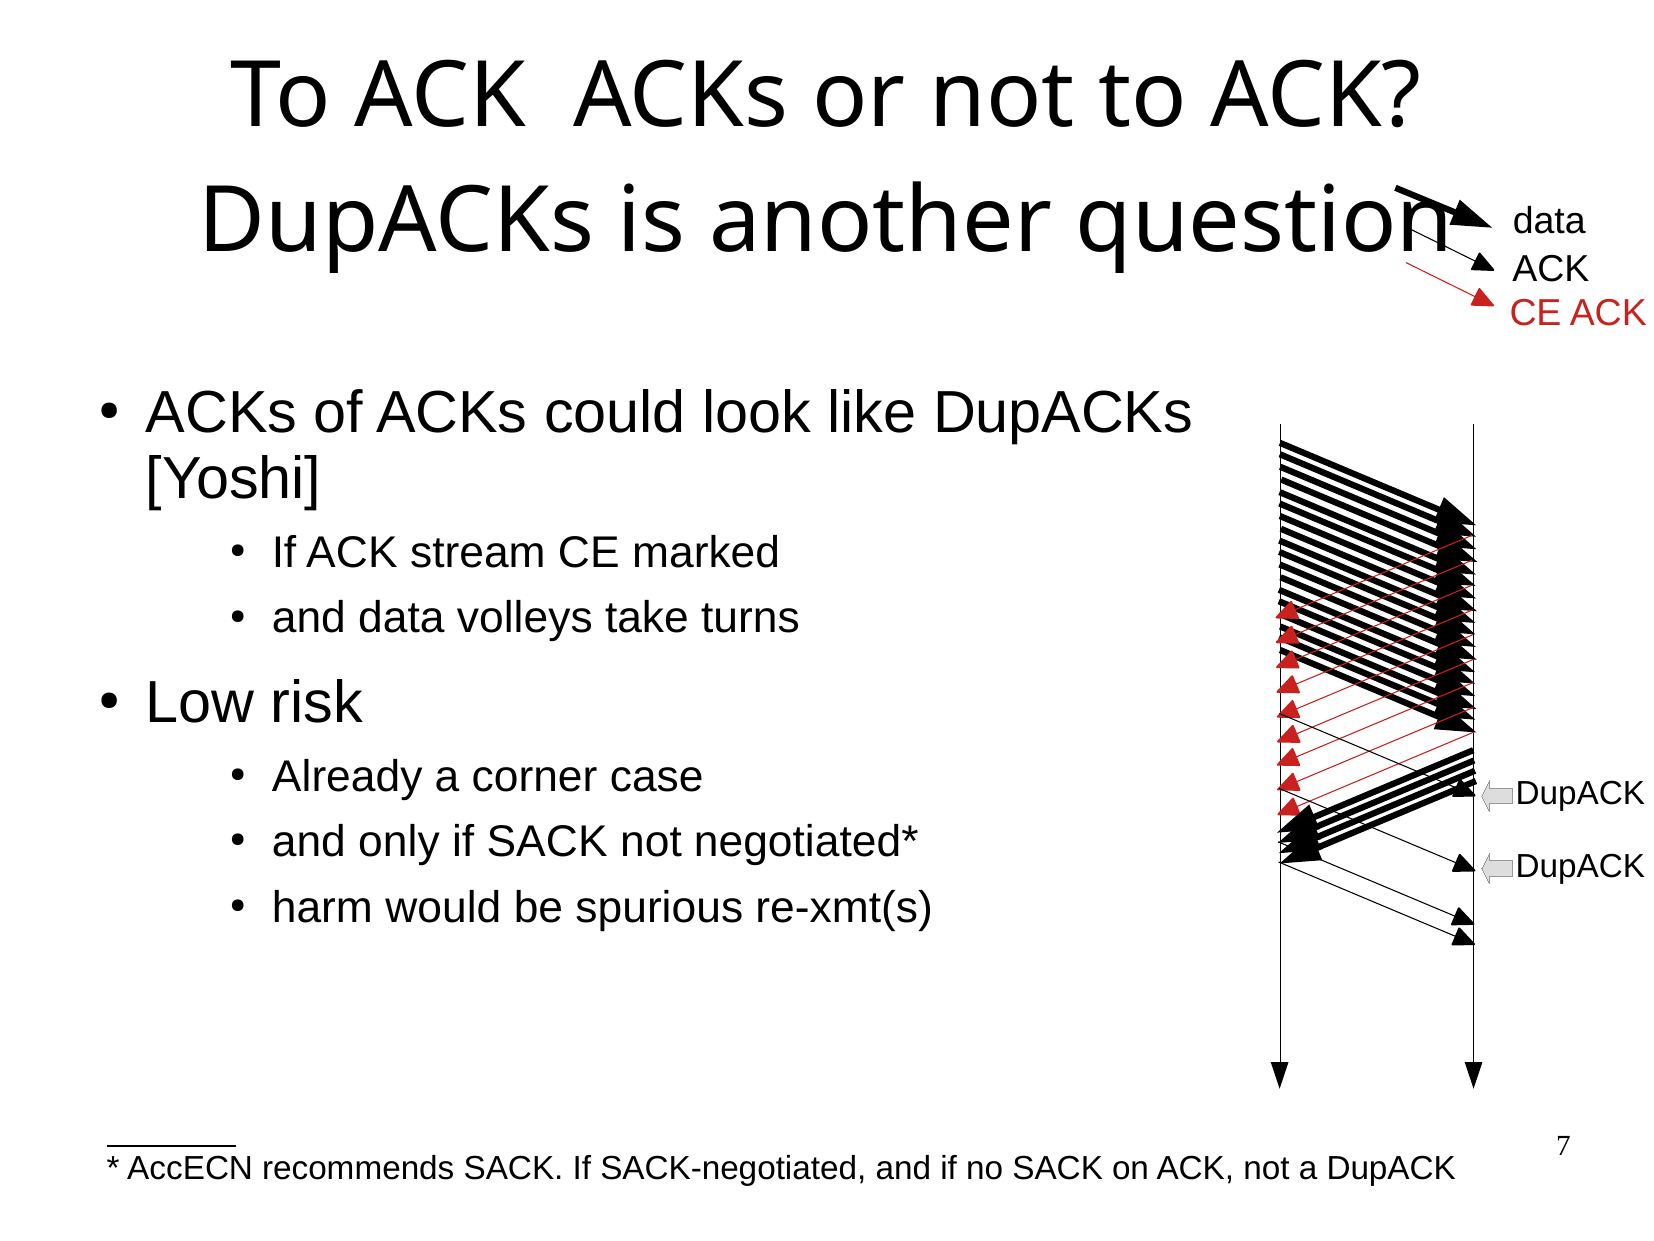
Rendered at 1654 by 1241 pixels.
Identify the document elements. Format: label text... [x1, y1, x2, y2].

text_box data [1498, 192, 1601, 240]
title To ACK ACKs or not to ACK? DupACKs is another question [82, 32, 1571, 274]
text_box DupACK [1500, 767, 1654, 820]
text_box [1481, 853, 1500, 884]
list ACKs of ACKs could look like DupACKs [Yoshi] If ACK stream CE marked and data volleys take turns Low risk Already a corner case and only if SACK not negotiated* harm would be spurious re-xmt(s) [82, 378, 1262, 933]
text_box CE ACK [1494, 284, 1654, 341]
text_box * AccECN recommends SACK. If SACK-negotiated, and if no SACK on ACK, not a DupACK [91, 1105, 1473, 1195]
text_box ACK [1497, 240, 1605, 284]
text_box [1481, 780, 1513, 812]
text_box DupACK [1500, 839, 1654, 892]
